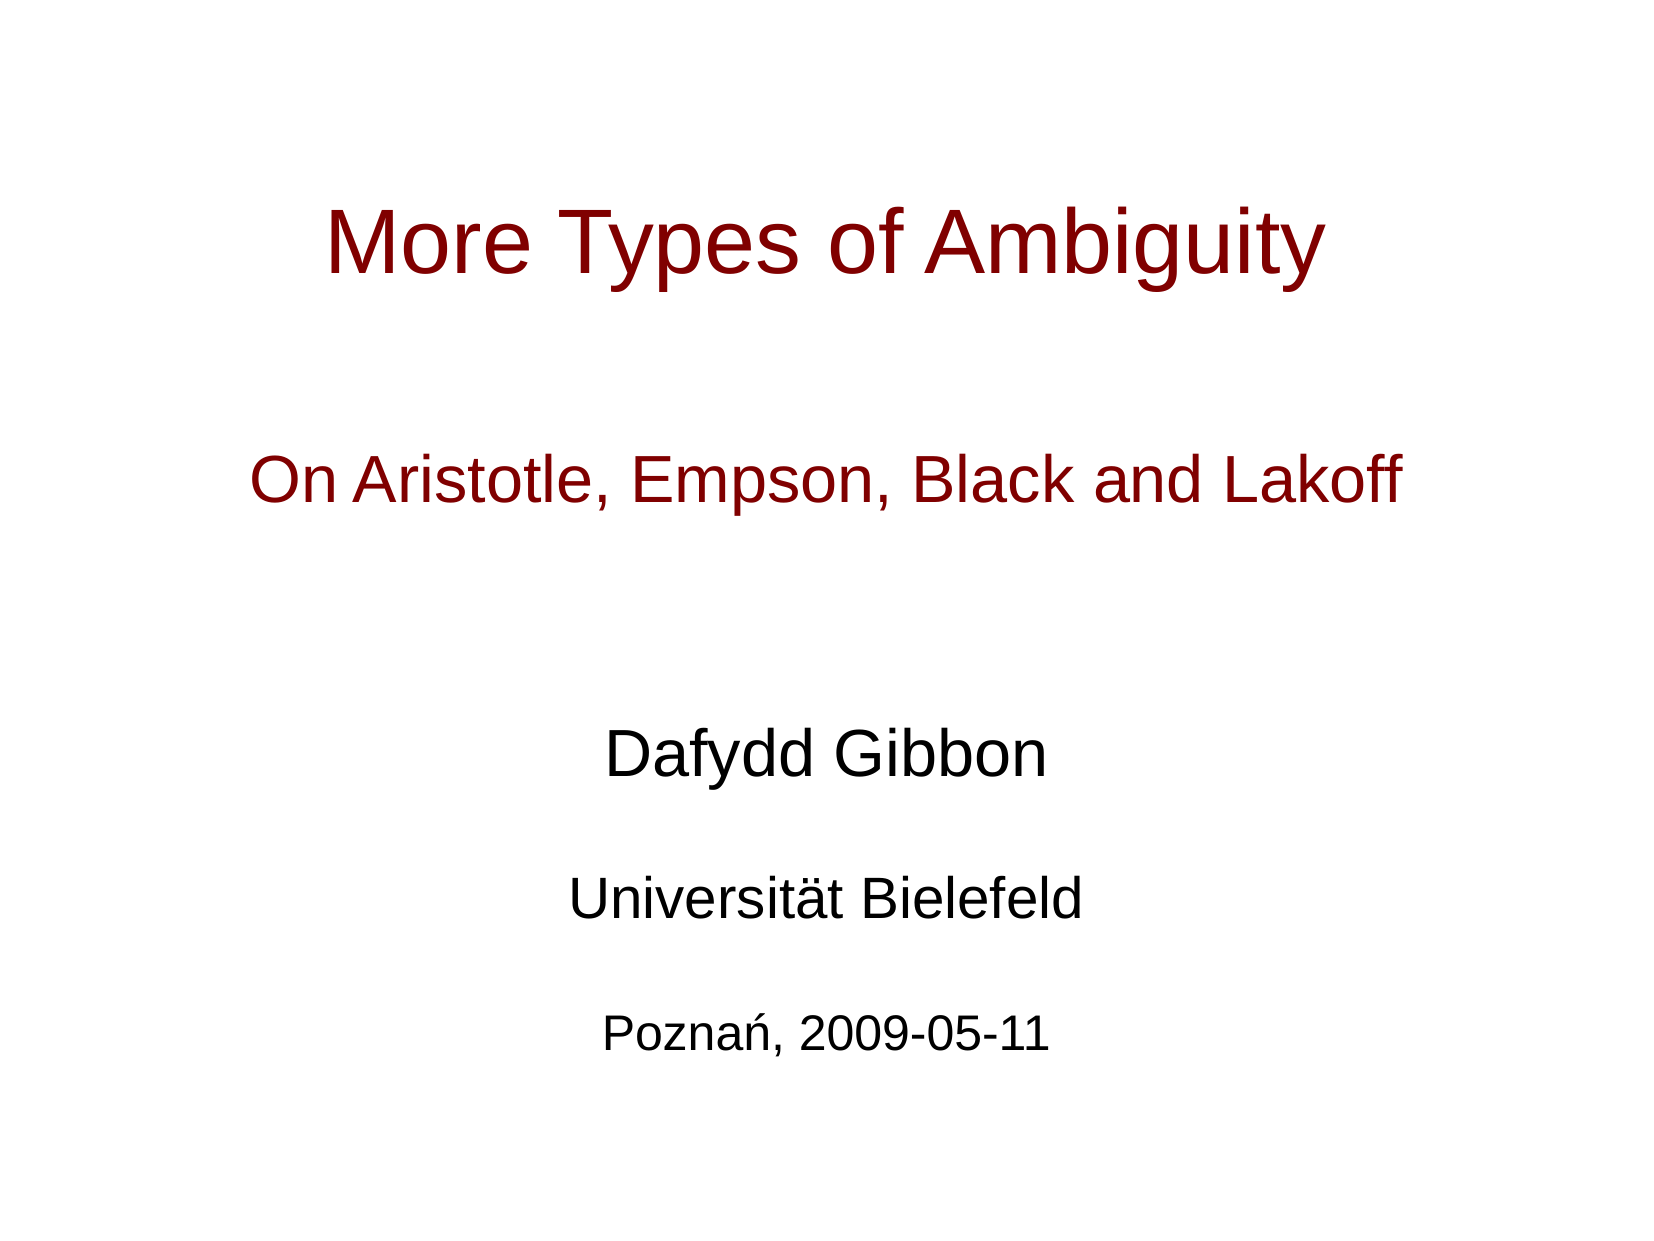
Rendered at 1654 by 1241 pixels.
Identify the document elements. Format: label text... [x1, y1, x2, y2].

subtitle Dafydd Gibbon Universität Bielefeld Poznań, 2009-05-11 [82, 675, 1571, 1102]
title More Types of Ambiguity On Aristotle, Empson, Black and Lakoff [82, 101, 1571, 606]
